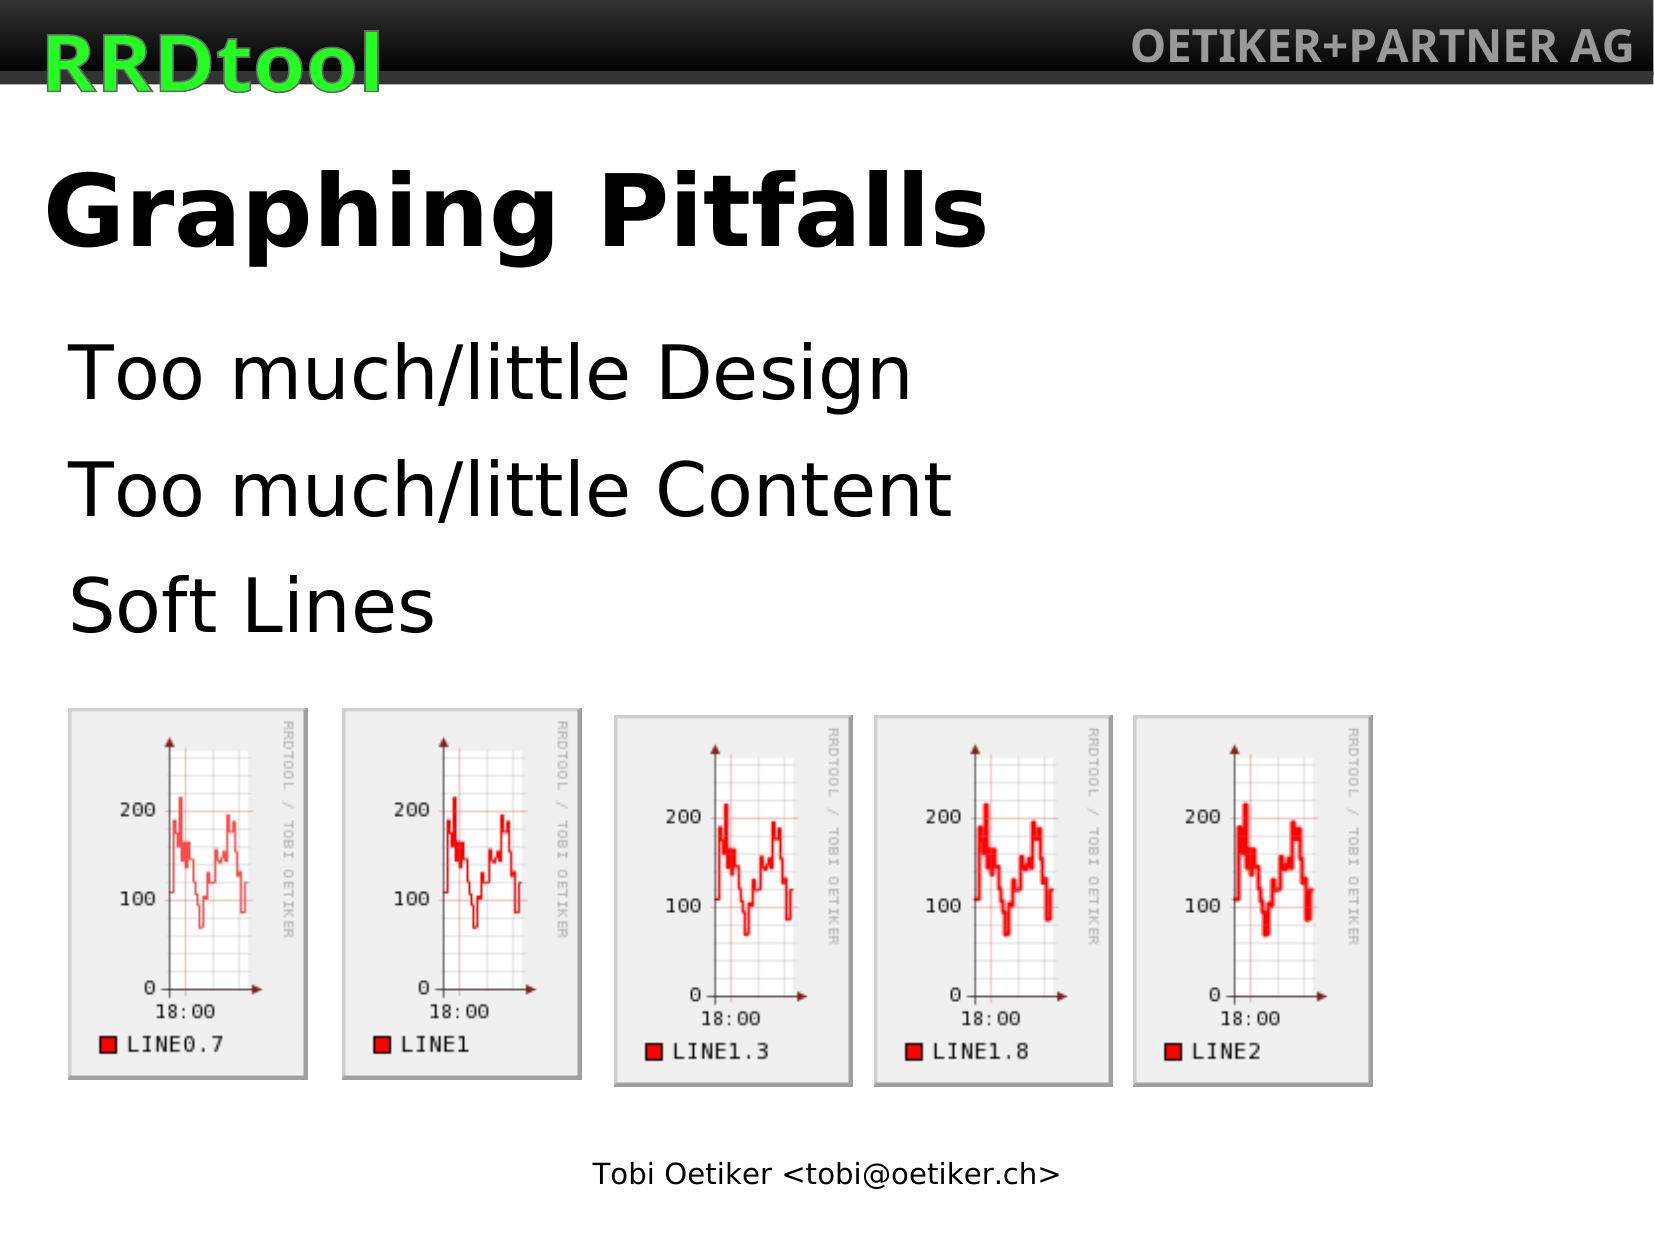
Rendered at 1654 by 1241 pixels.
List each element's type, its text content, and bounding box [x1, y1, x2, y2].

title Graphing Pitfalls [43, 137, 1582, 287]
picture [614, 715, 853, 1087]
picture [874, 715, 1113, 1087]
picture [1133, 715, 1373, 1087]
picture [342, 708, 582, 1080]
picture [68, 708, 308, 1080]
list Too much/little Design Too much/little Content Soft Lines [50, 329, 1571, 1099]
